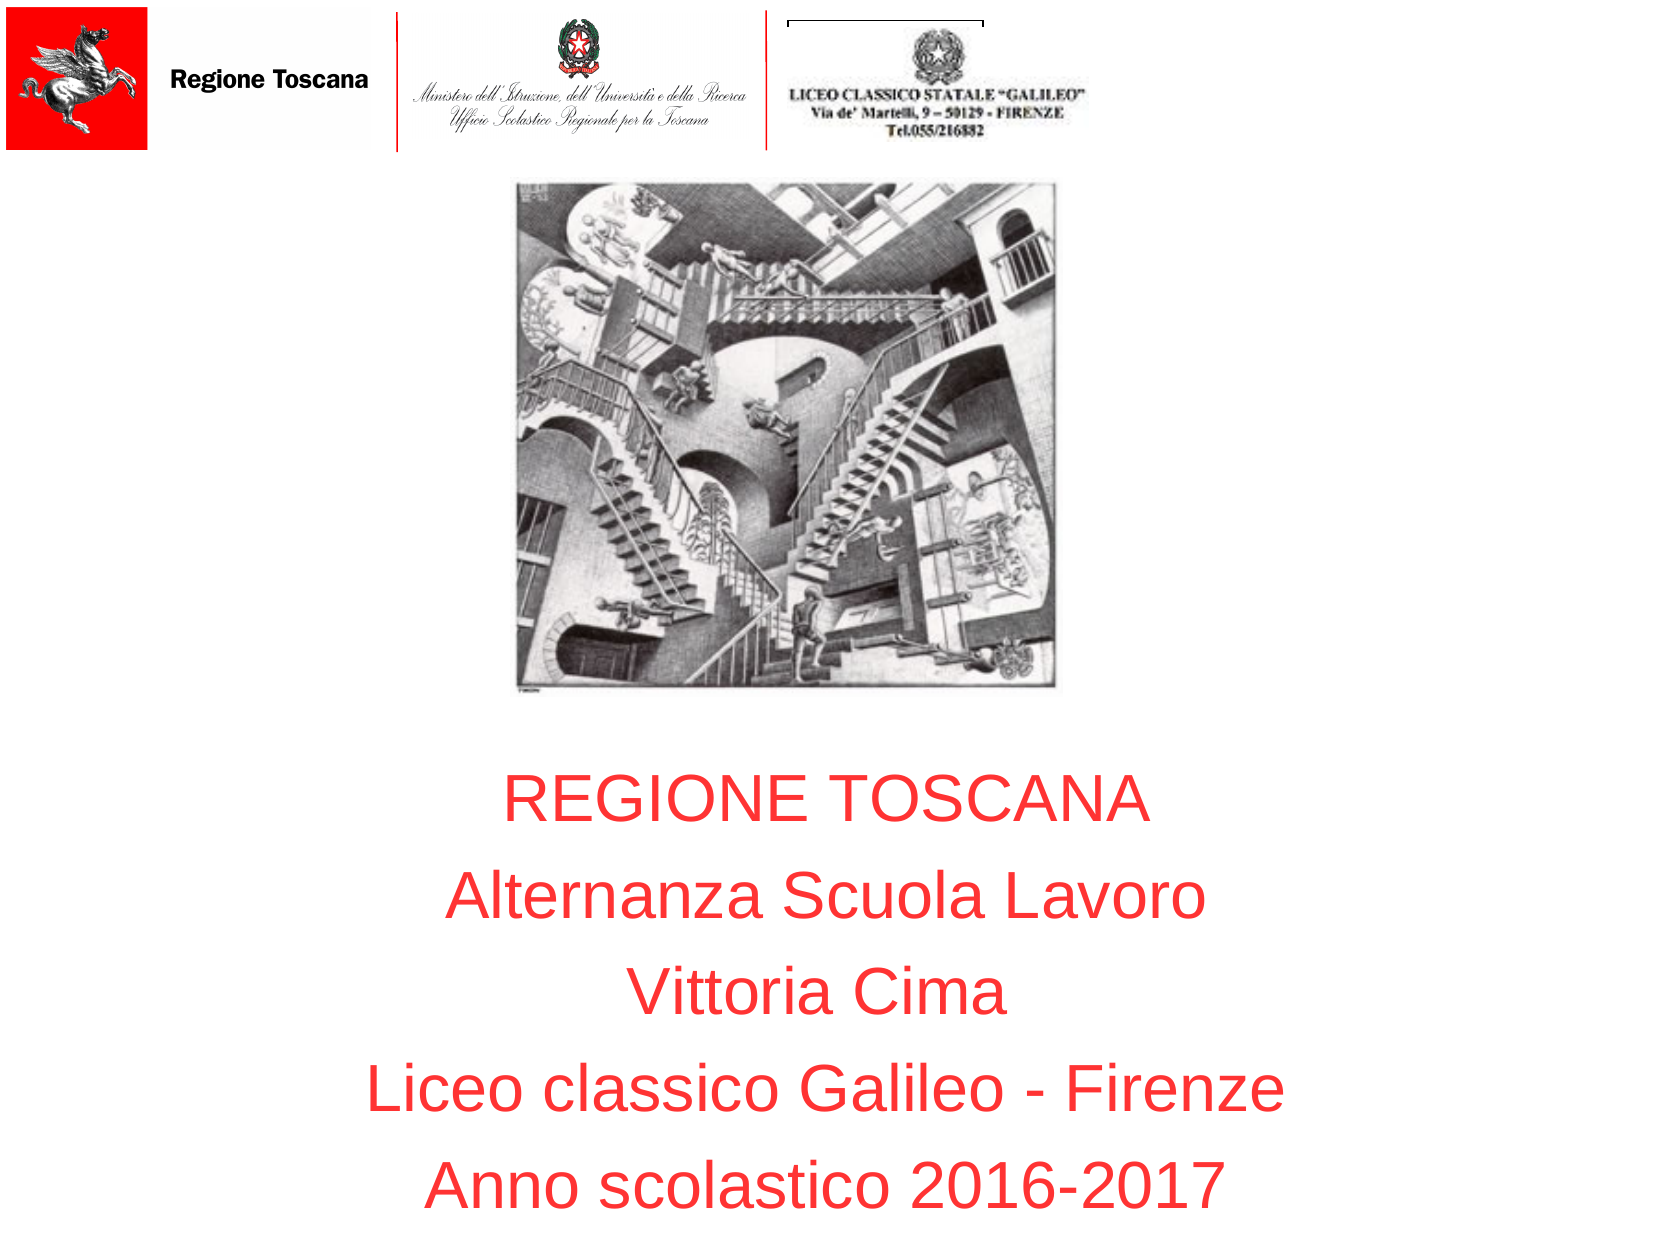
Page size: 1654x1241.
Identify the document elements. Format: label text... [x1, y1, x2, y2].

text_box Logo scuola [787, 20, 984, 27]
picture [410, 13, 749, 139]
picture [787, 27, 1089, 142]
picture [6, 7, 371, 150]
text_box REGIONE TOSCANA Alternanza Scuola Lavoro Vittoria Cima Liceo classico Galileo - Firenze Anno scolastico 2016-2017 [82, 228, 1571, 1169]
picture [510, 177, 1063, 697]
